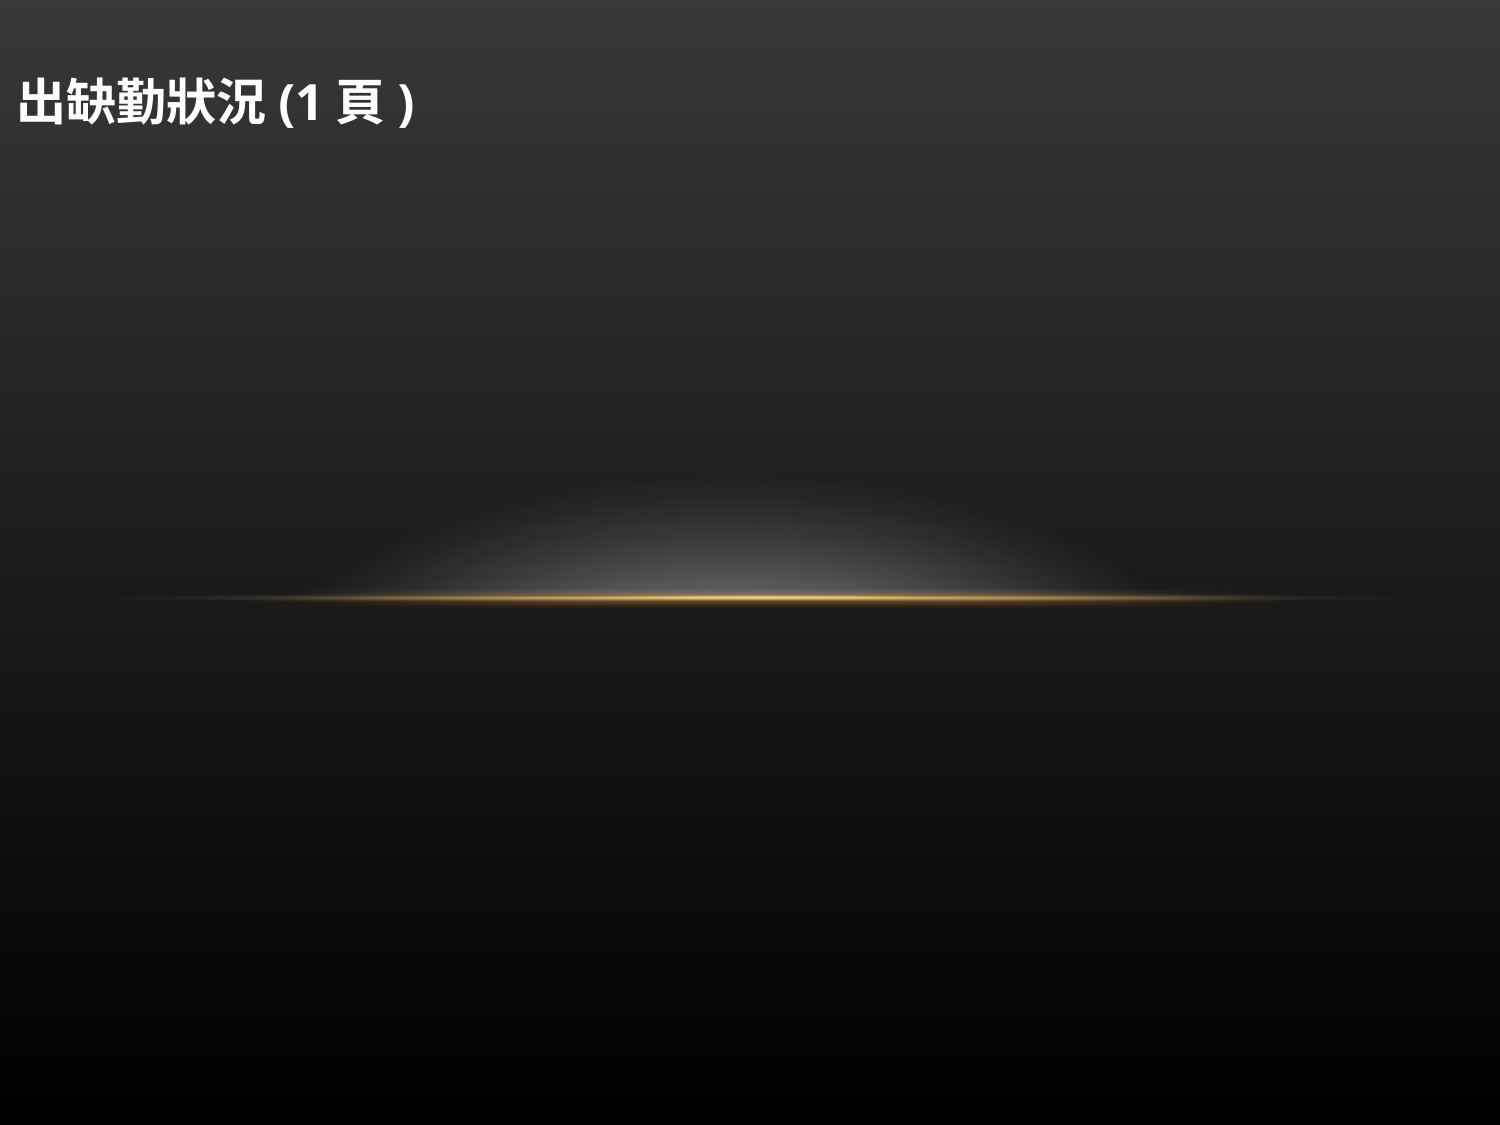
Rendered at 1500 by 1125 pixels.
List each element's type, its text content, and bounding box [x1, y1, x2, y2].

title 出缺勤狀況(1頁) [1, 3, 1277, 110]
